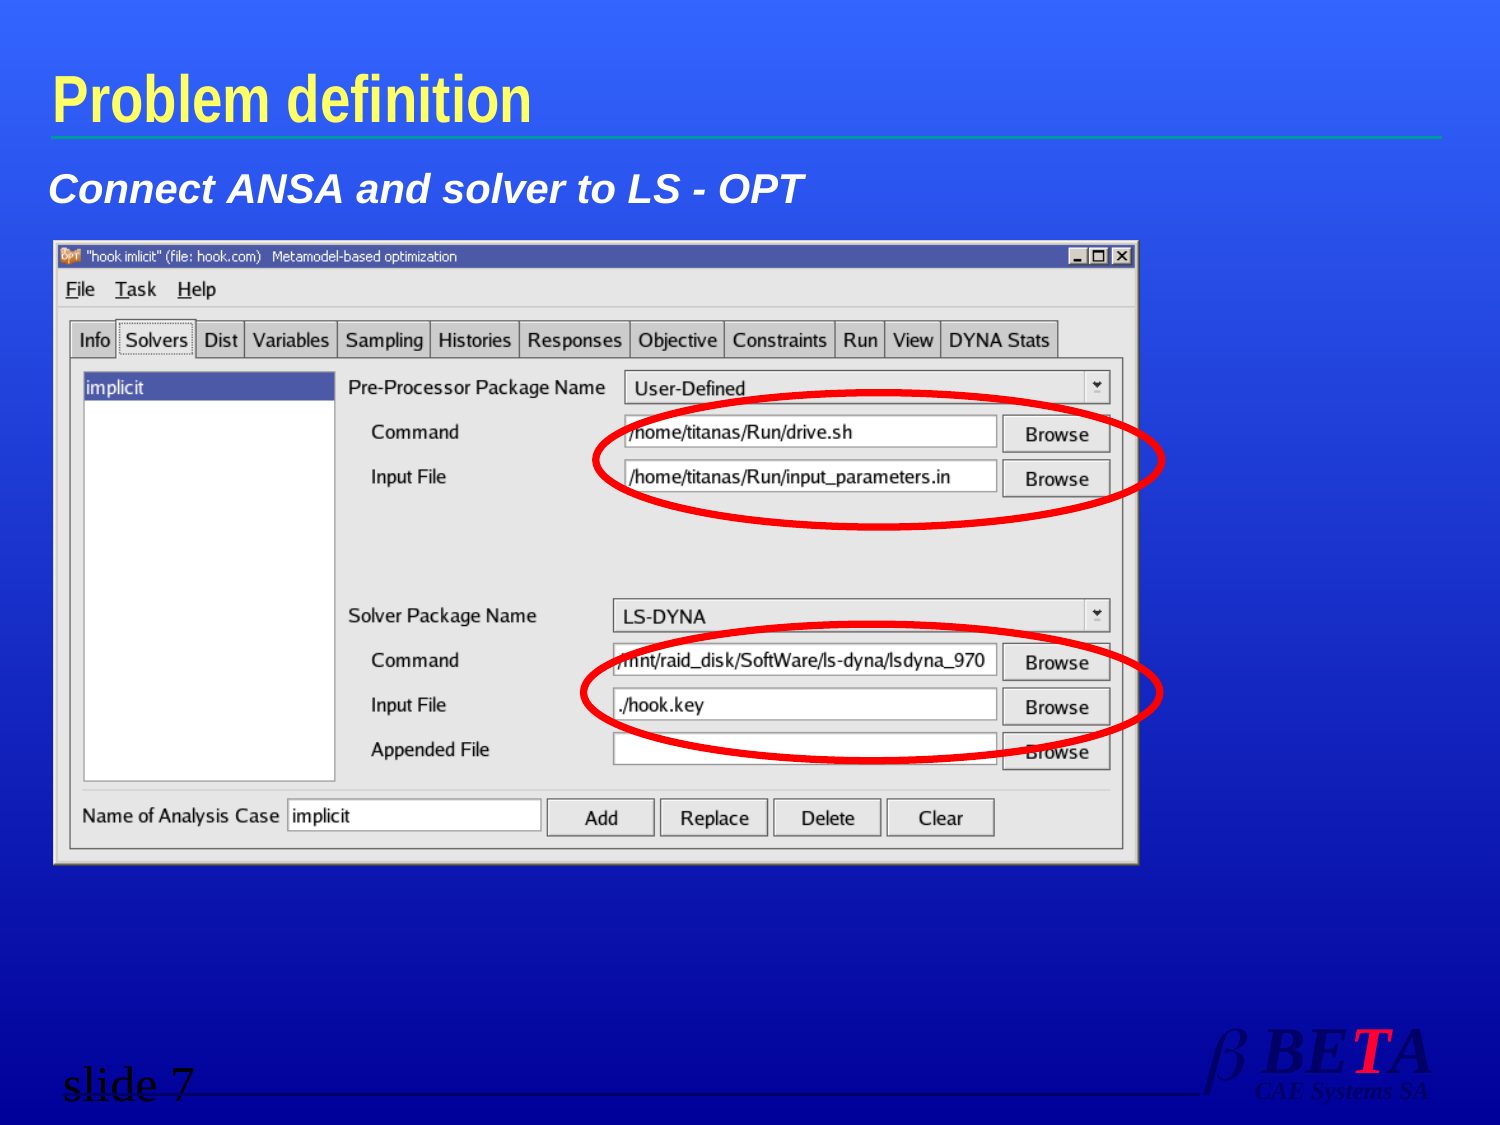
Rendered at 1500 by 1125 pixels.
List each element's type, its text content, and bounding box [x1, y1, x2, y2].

picture [600, 397, 1140, 523]
text_box Connect ANSA and solver to LS - OPT [33, 154, 1107, 221]
picture [588, 628, 1140, 757]
picture [53, 240, 1140, 866]
title Problem definition [37, 48, 1450, 144]
